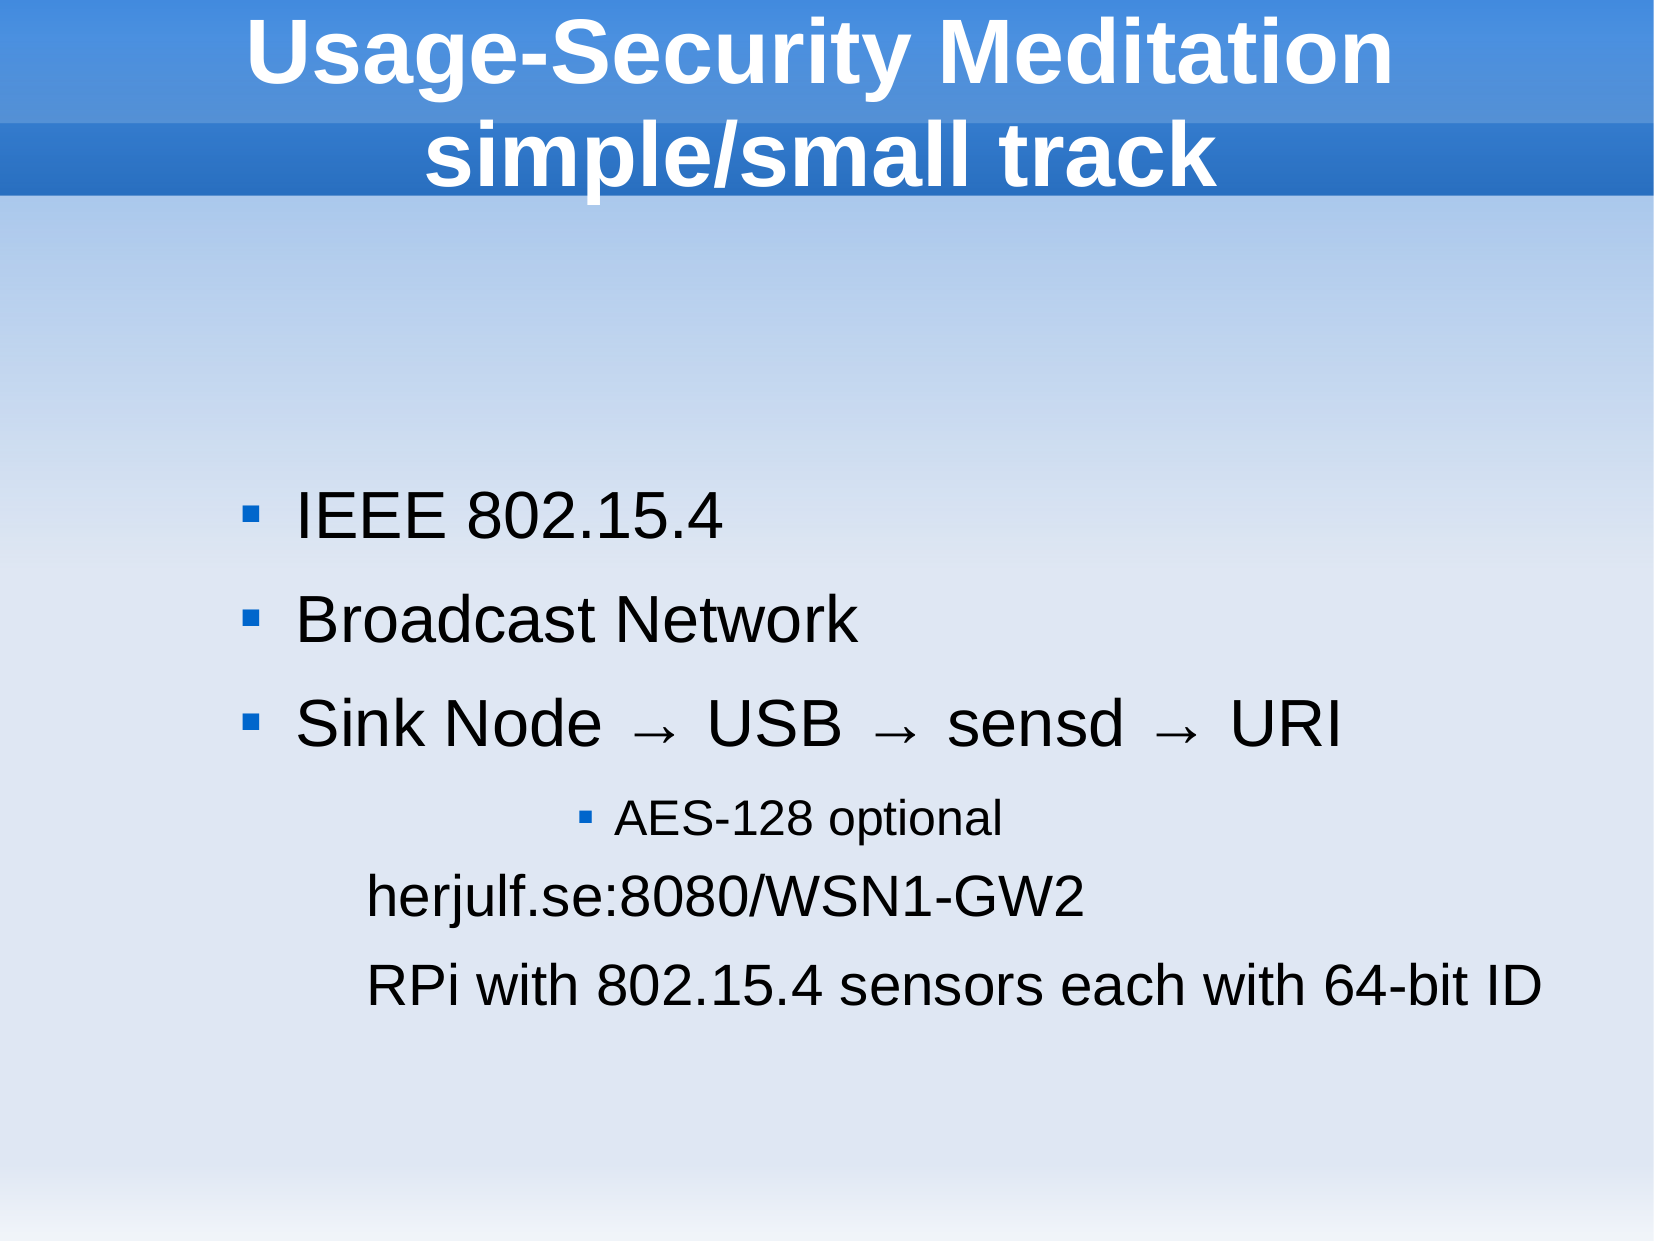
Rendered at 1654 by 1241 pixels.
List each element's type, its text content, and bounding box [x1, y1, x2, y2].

list IEEE 802.15.4 Broadcast Network Sink Node → USB → sensd → URI AES-128 optional herjulf.se:8080/WSN1-GW2 RPi with 802.15.4 sensors each with 64-bit ID [225, 268, 1654, 1205]
title Usage-Security Meditation simple/small track [76, 0, 1565, 208]
picture [0, 0, 1654, 1241]
